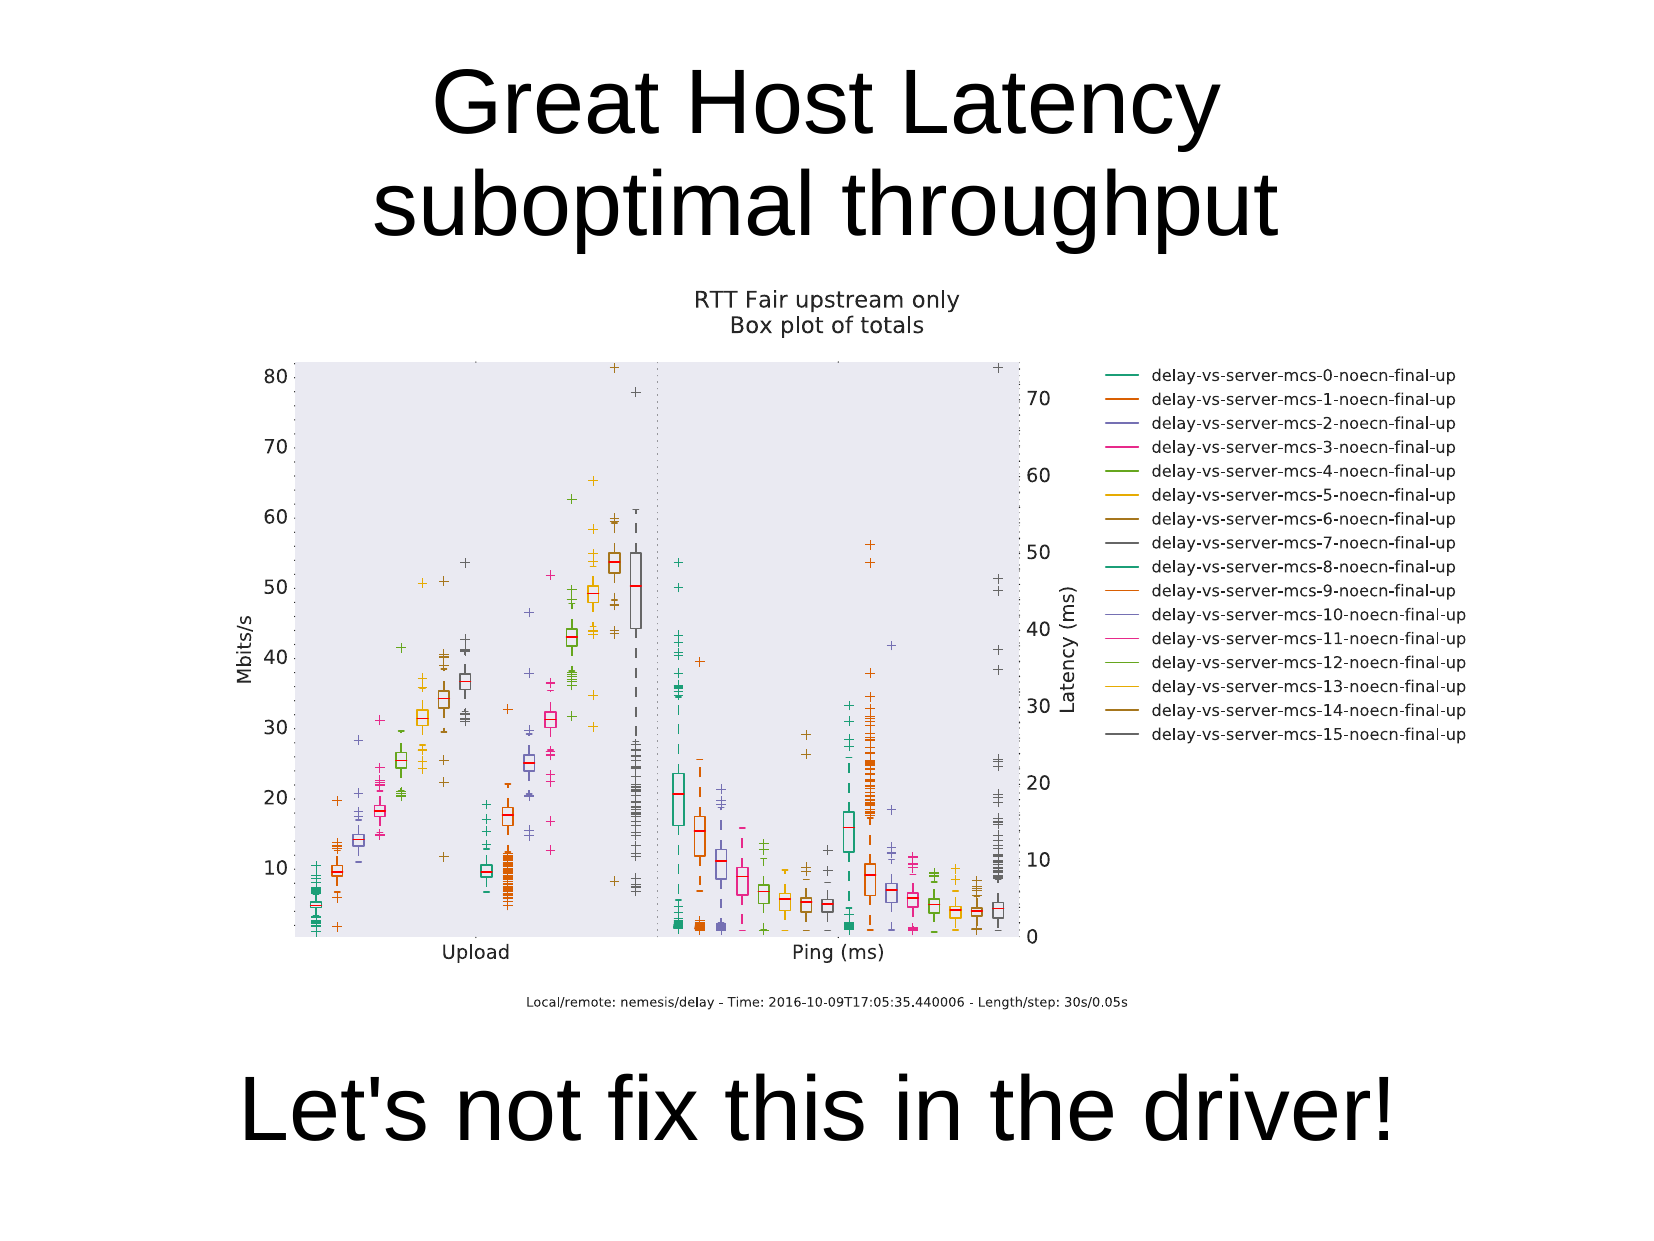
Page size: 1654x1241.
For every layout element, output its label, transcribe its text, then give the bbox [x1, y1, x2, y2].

picture [117, 290, 1537, 1005]
title Great Host Latency suboptimal throughput [82, 49, 1571, 257]
title Let's not fix this in the driver! [75, 1005, 1564, 1213]
